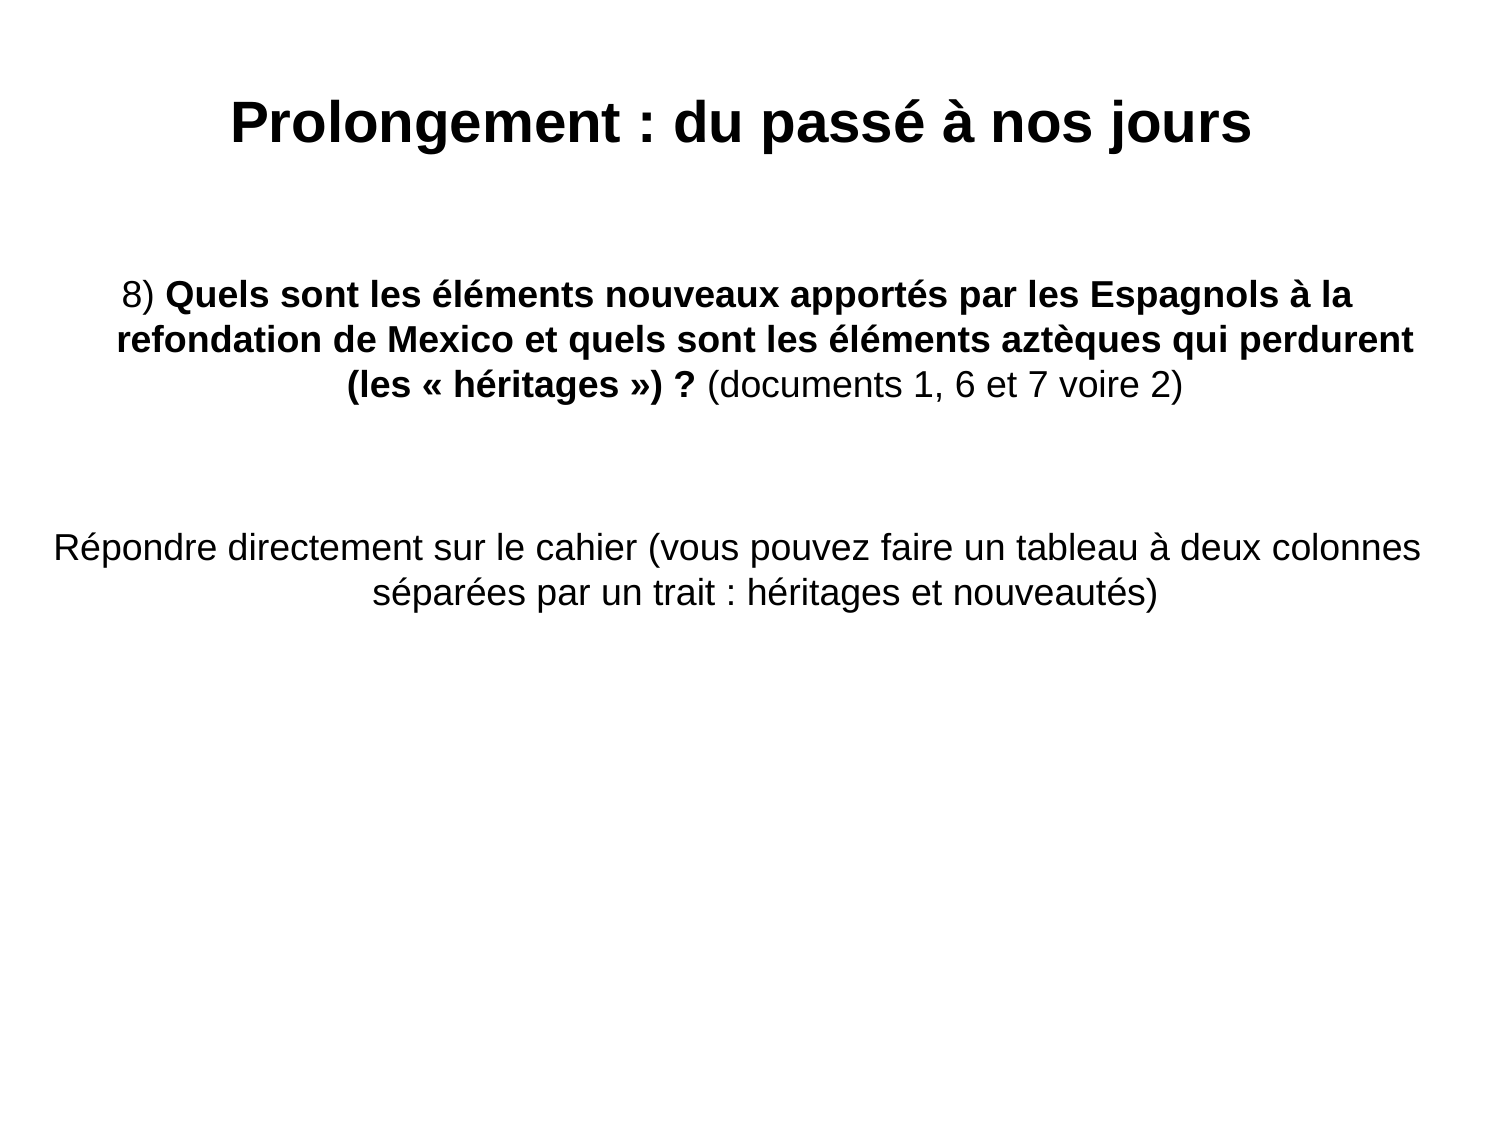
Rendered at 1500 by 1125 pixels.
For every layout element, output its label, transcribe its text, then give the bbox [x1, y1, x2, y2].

title Prolongement : du passé à nos jours [75, 24, 1426, 213]
list 8) Quels sont les éléments nouveaux apportés par les Espagnols à la refondation de Mexico et quels sont les éléments aztèques qui perdurent (les « héritages ») ? (documents 1, 6 et 7 voire 2) Répondre directement sur le cahier (vous pouvez faire un tableau à deux colonnes séparées par un trait : héritages et nouveautés) [37, 262, 1438, 1006]
